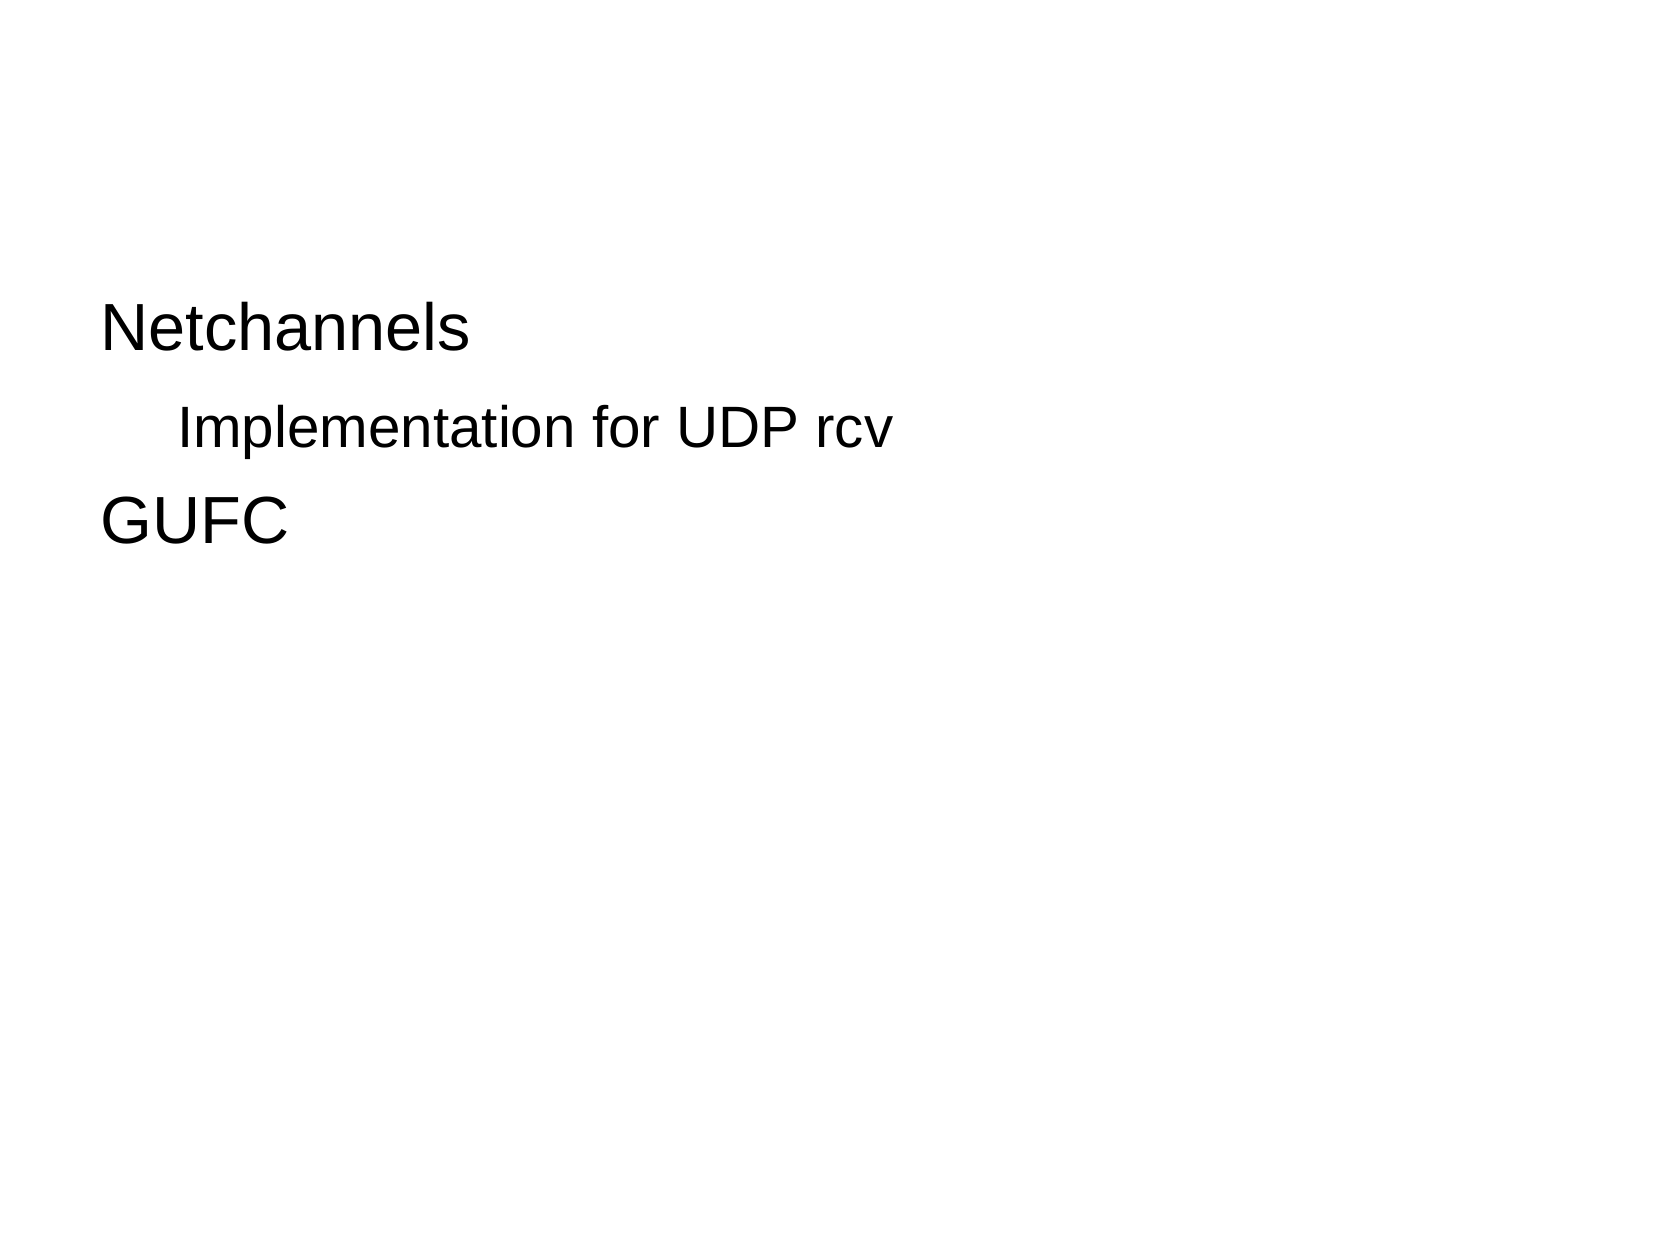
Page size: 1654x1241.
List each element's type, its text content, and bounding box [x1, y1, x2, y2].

list Netchannels Implementation for UDP rcv GUFC [82, 290, 1571, 1109]
